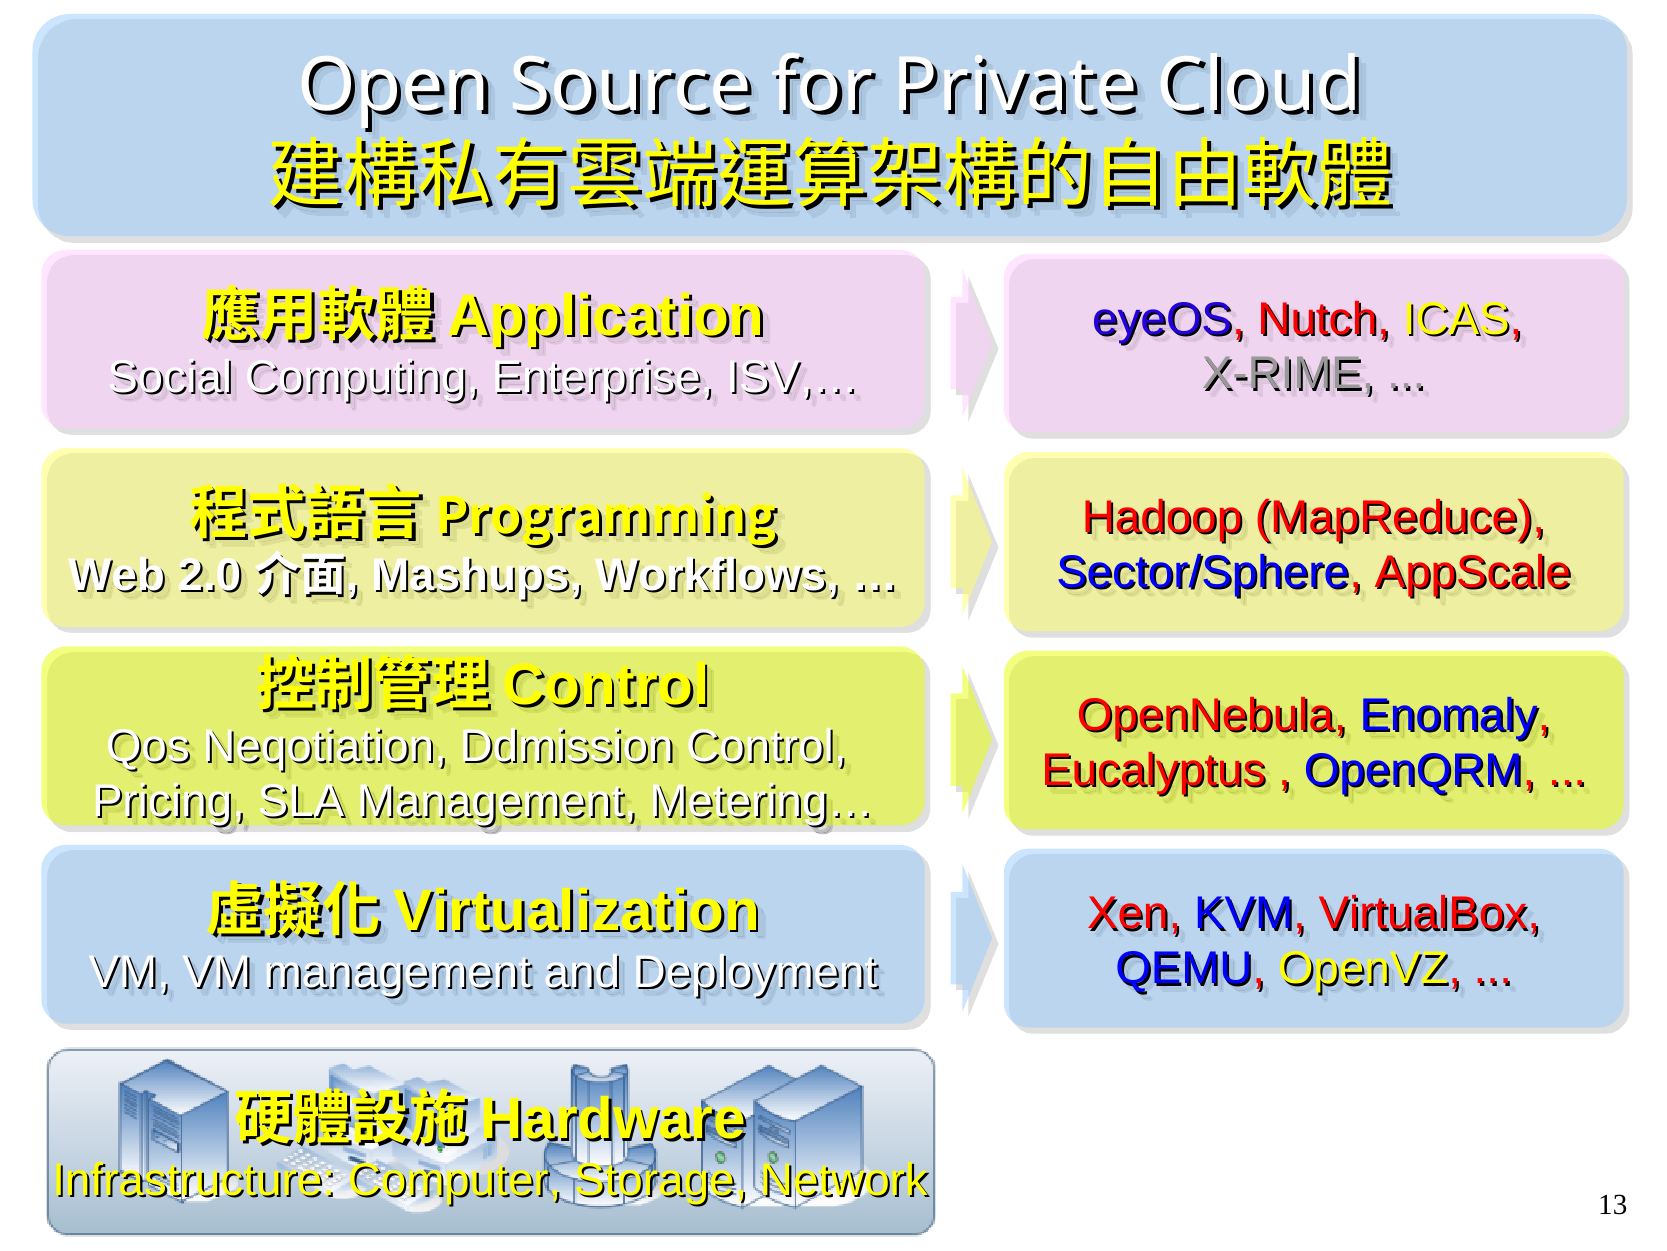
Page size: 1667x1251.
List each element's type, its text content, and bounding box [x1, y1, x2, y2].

text_box [950, 864, 993, 1012]
text_box eyeOS, Nutch, ICAS, X-RIME, ... [1003, 253, 1624, 433]
text_box Xen, KVM, VirtualBox, QEMU, OpenVZ, ... [1003, 848, 1624, 1028]
text_box 應用軟體 Application Social Computing, Enterprise, ISV,… [41, 249, 925, 429]
text_box 程式語言 Programming Web 2.0 介面, Mashups, Workflows, … [41, 448, 925, 627]
text_box Hadoop (MapReduce), Sector/Sphere, AppScale [1003, 452, 1624, 632]
picture [41, 1043, 940, 1242]
text_box [950, 269, 993, 417]
text_box 控制管理 Control Qos Neqotiation, Ddmission Control, Pricing, SLA Management, Metering… [41, 646, 925, 826]
text_box 虛擬化 Virtualization VM, VM management and Deployment [41, 844, 925, 1024]
text_box Open Source for Private Cloud 建構私有雲端運算架構的自由軟體 [32, 13, 1628, 237]
text_box [950, 467, 993, 616]
text_box OpenNebula, Enomaly, Eucalyptus , OpenQRM, ... [1003, 650, 1624, 830]
text_box [950, 665, 993, 814]
